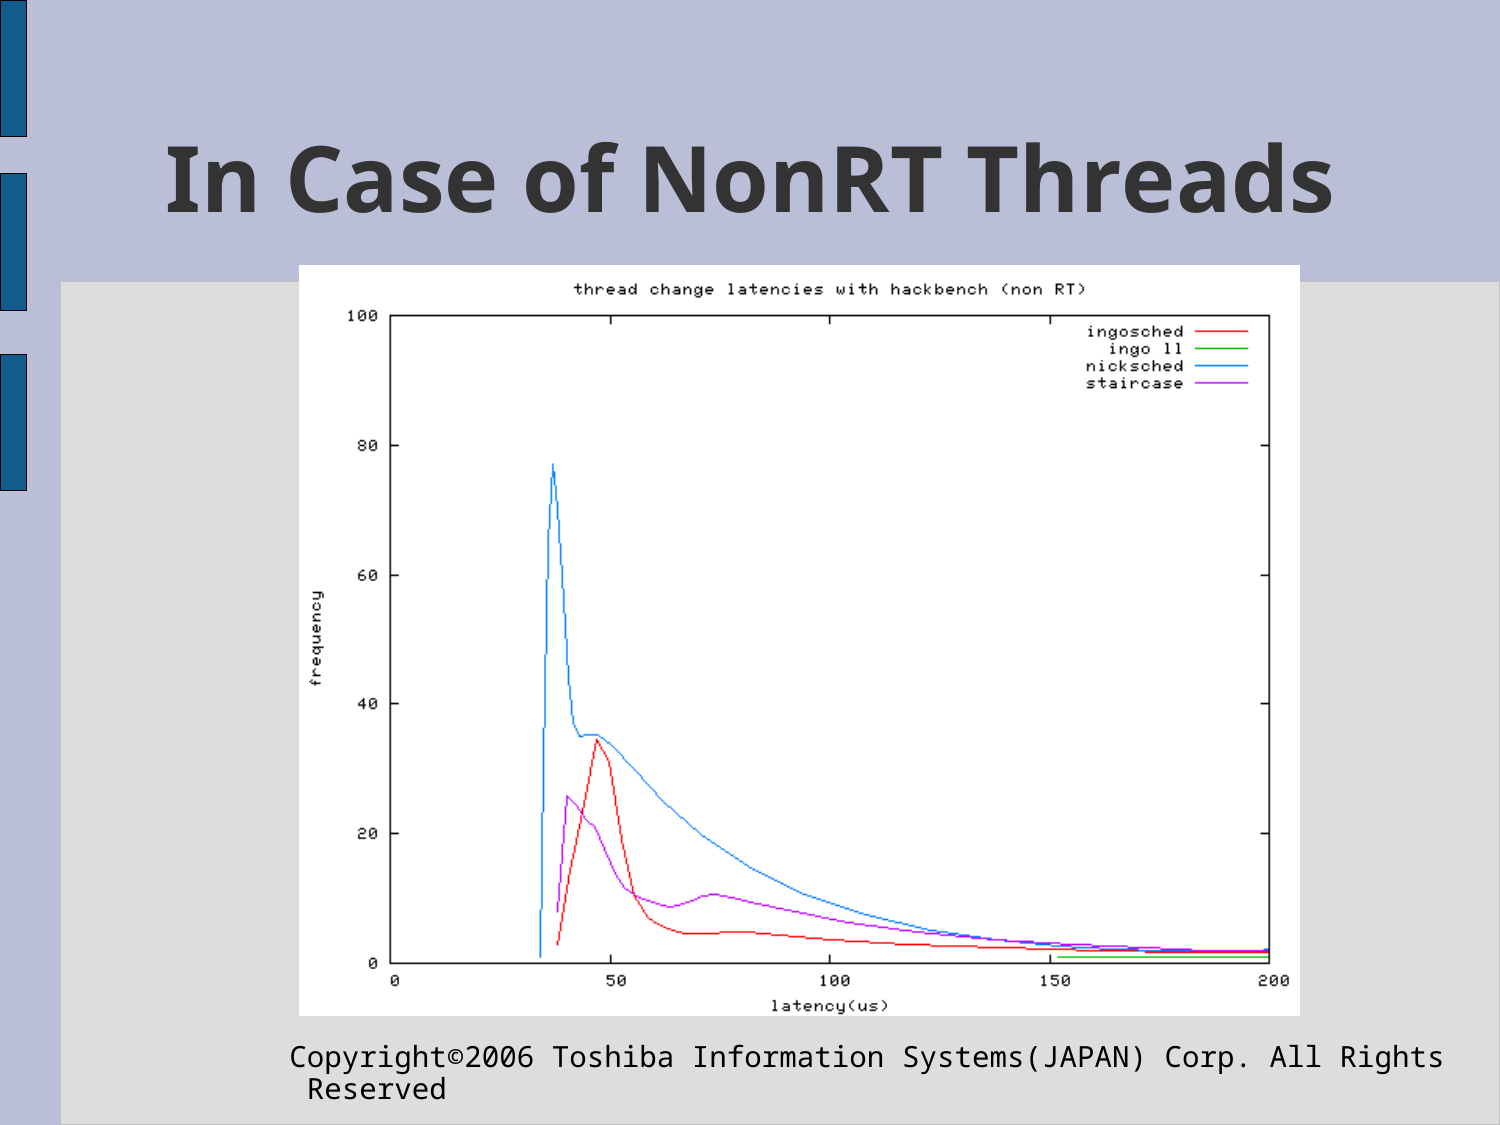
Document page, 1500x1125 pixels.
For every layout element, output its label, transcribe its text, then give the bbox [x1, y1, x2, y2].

picture [299, 271, 1300, 1016]
title In Case of NonRT Threads [110, 82, 1392, 271]
